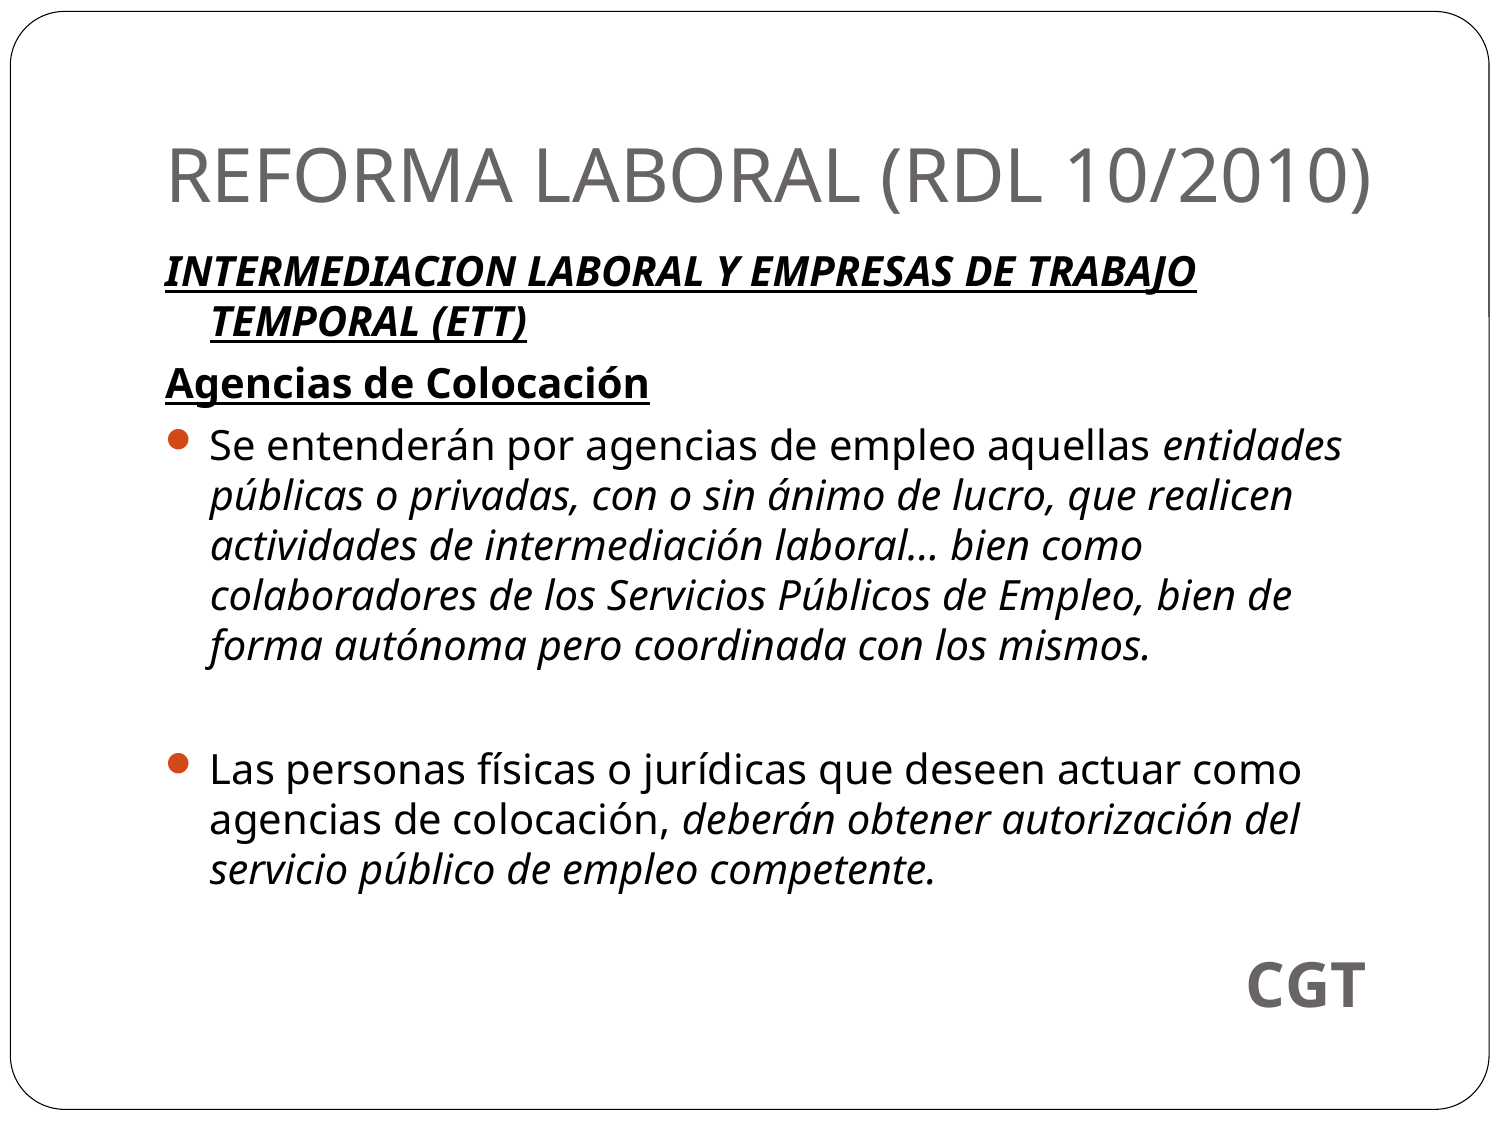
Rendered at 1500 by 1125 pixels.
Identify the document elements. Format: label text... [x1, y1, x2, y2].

text_box CGT [1230, 937, 1500, 1028]
list INTERMEDIACION LABORAL Y EMPRESAS DE TRABAJO TEMPORAL (ETT) Agencias de Colocación Se entenderán por agencias de empleo aquellas entidades públicas o privadas, con o sin ánimo de lucro, que realicen actividades de intermediación laboral… bien como colaboradores de los Servicios Públicos de Empleo, bien de forma autónoma pero coordinada con los mismos. Las personas físicas o jurídicas que deseen actuar como agencias de colocación, deberán obtener autorización del servicio público de empleo competente. [150, 237, 1426, 1013]
title REFORMA LABORAL (RDL 10/2010) [150, 29, 1426, 233]
